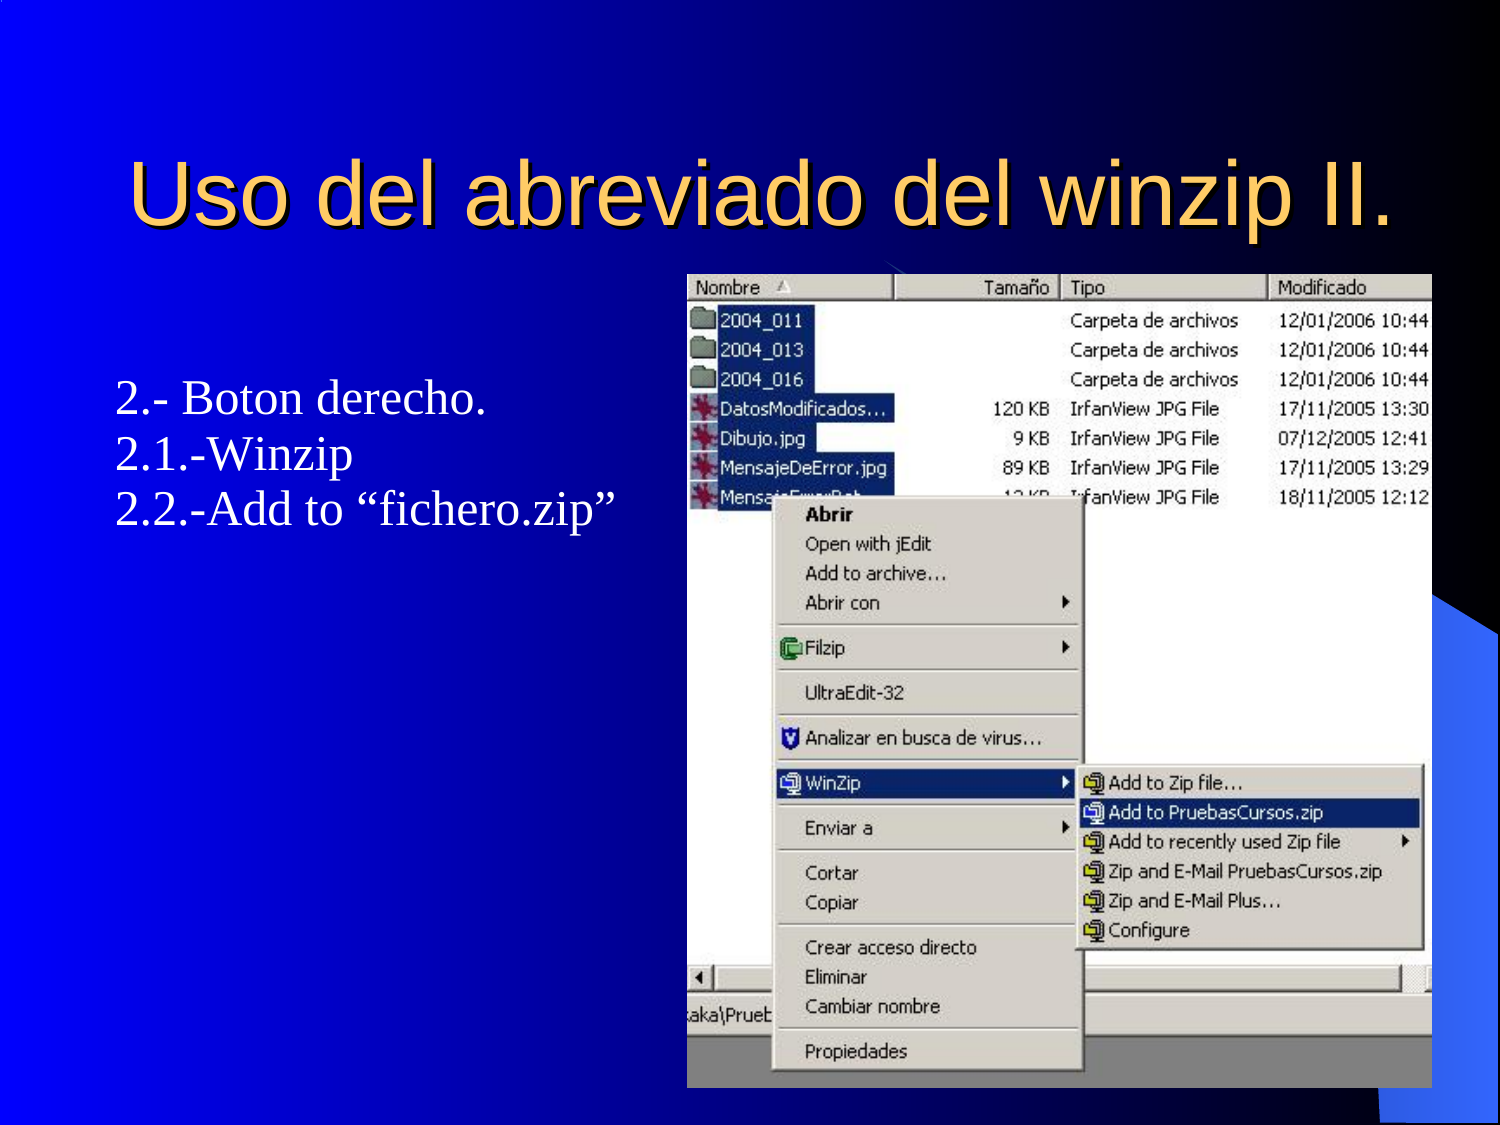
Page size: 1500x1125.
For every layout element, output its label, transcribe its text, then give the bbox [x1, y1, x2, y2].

text_box 2.- Boton derecho. 2.1.-Winzip 2.2.-Add to “fichero.zip” [99, 362, 641, 544]
title Uso del abreviado del winzip II. [111, 99, 1438, 288]
picture [687, 274, 1432, 1088]
